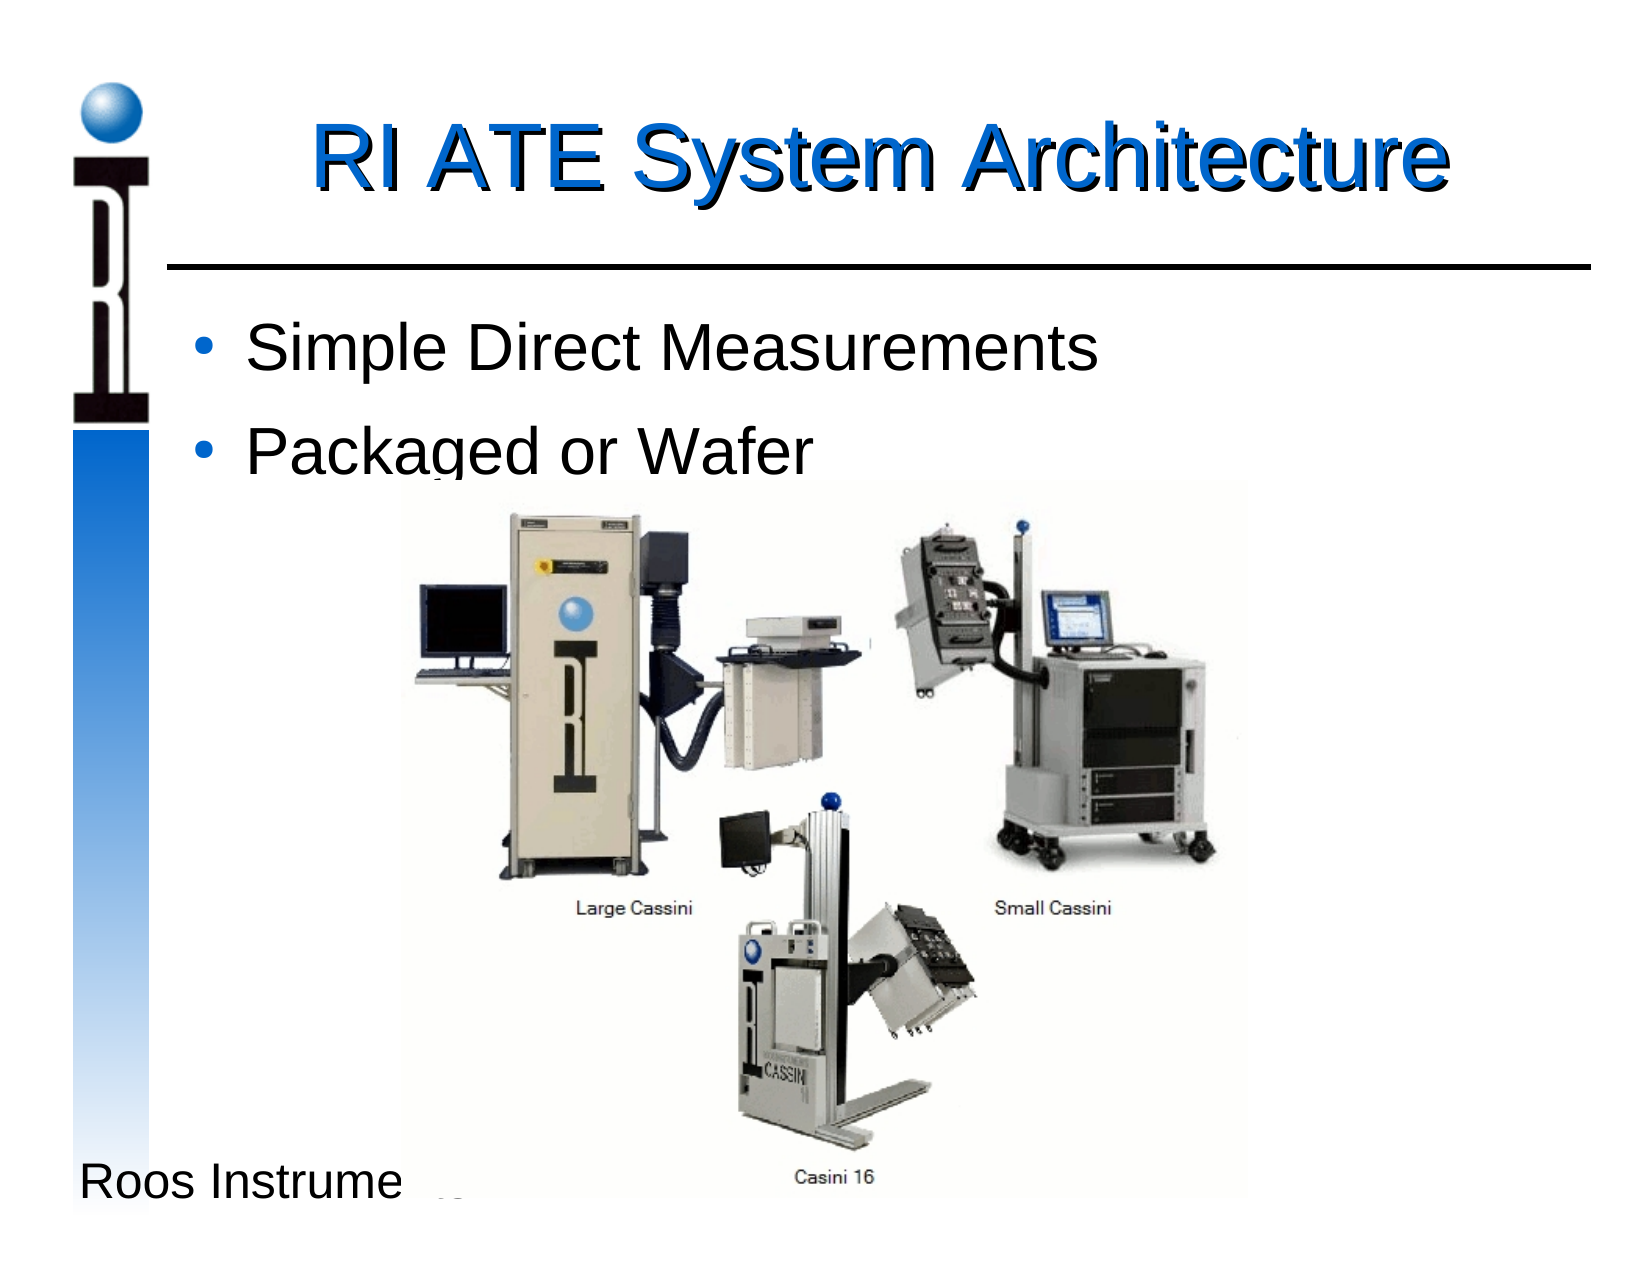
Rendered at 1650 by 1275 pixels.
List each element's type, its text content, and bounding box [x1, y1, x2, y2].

title RI ATE System Architecture [171, 59, 1591, 253]
picture [401, 480, 1248, 1198]
list Simple Direct Measurements Packaged or Wafer [174, 309, 1591, 1094]
picture [69, 78, 154, 430]
